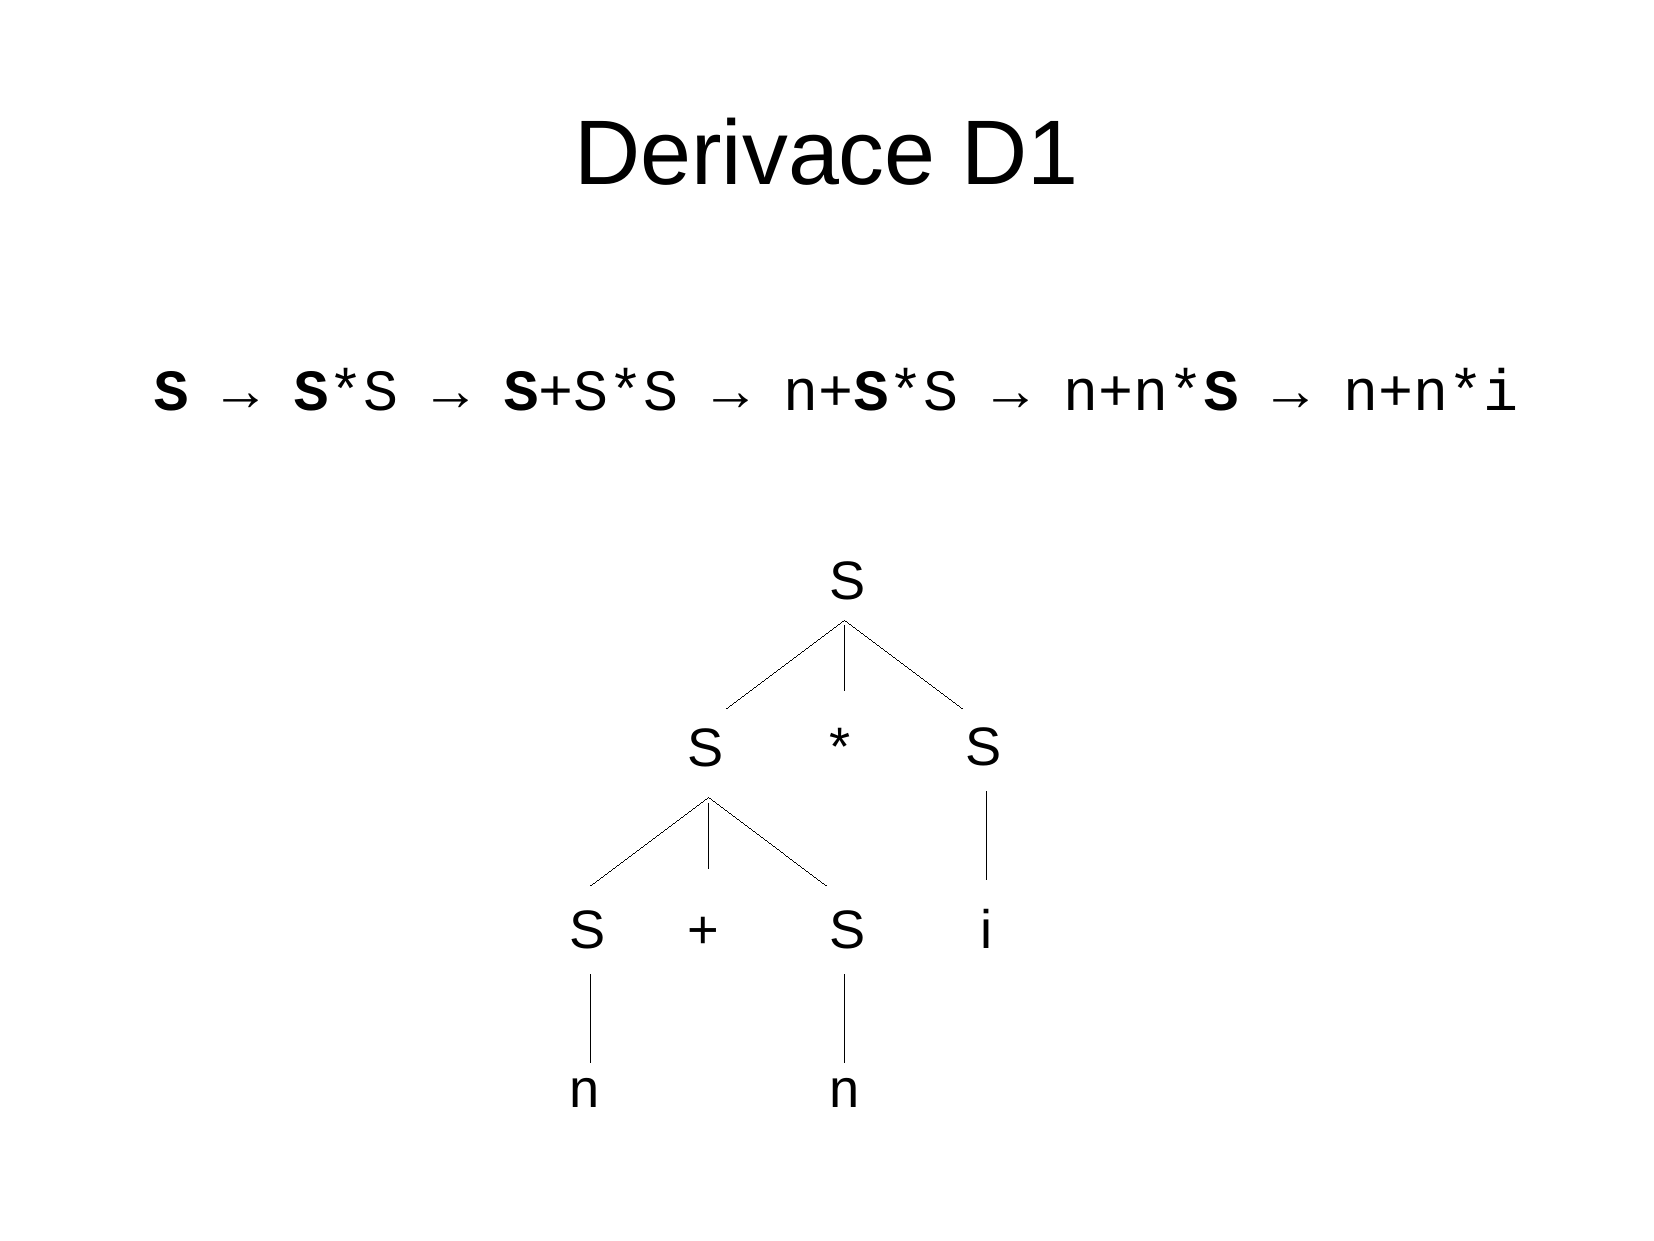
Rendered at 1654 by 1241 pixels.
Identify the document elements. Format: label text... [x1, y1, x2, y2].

text_box i [956, 891, 1016, 968]
text_box * [814, 708, 875, 785]
title Derivace D1 [82, 56, 1571, 250]
text_box S [950, 708, 1010, 785]
text_box S → S*S → S+S*S → n+S*S → n+n*S → n+n*i [118, 354, 1536, 443]
text_box + [673, 891, 733, 968]
text_box S [814, 891, 875, 968]
text_box S [555, 891, 609, 968]
text_box S [673, 710, 733, 786]
text_box S [814, 543, 875, 619]
text_box n [814, 1051, 875, 1127]
text_box n [555, 1051, 615, 1127]
